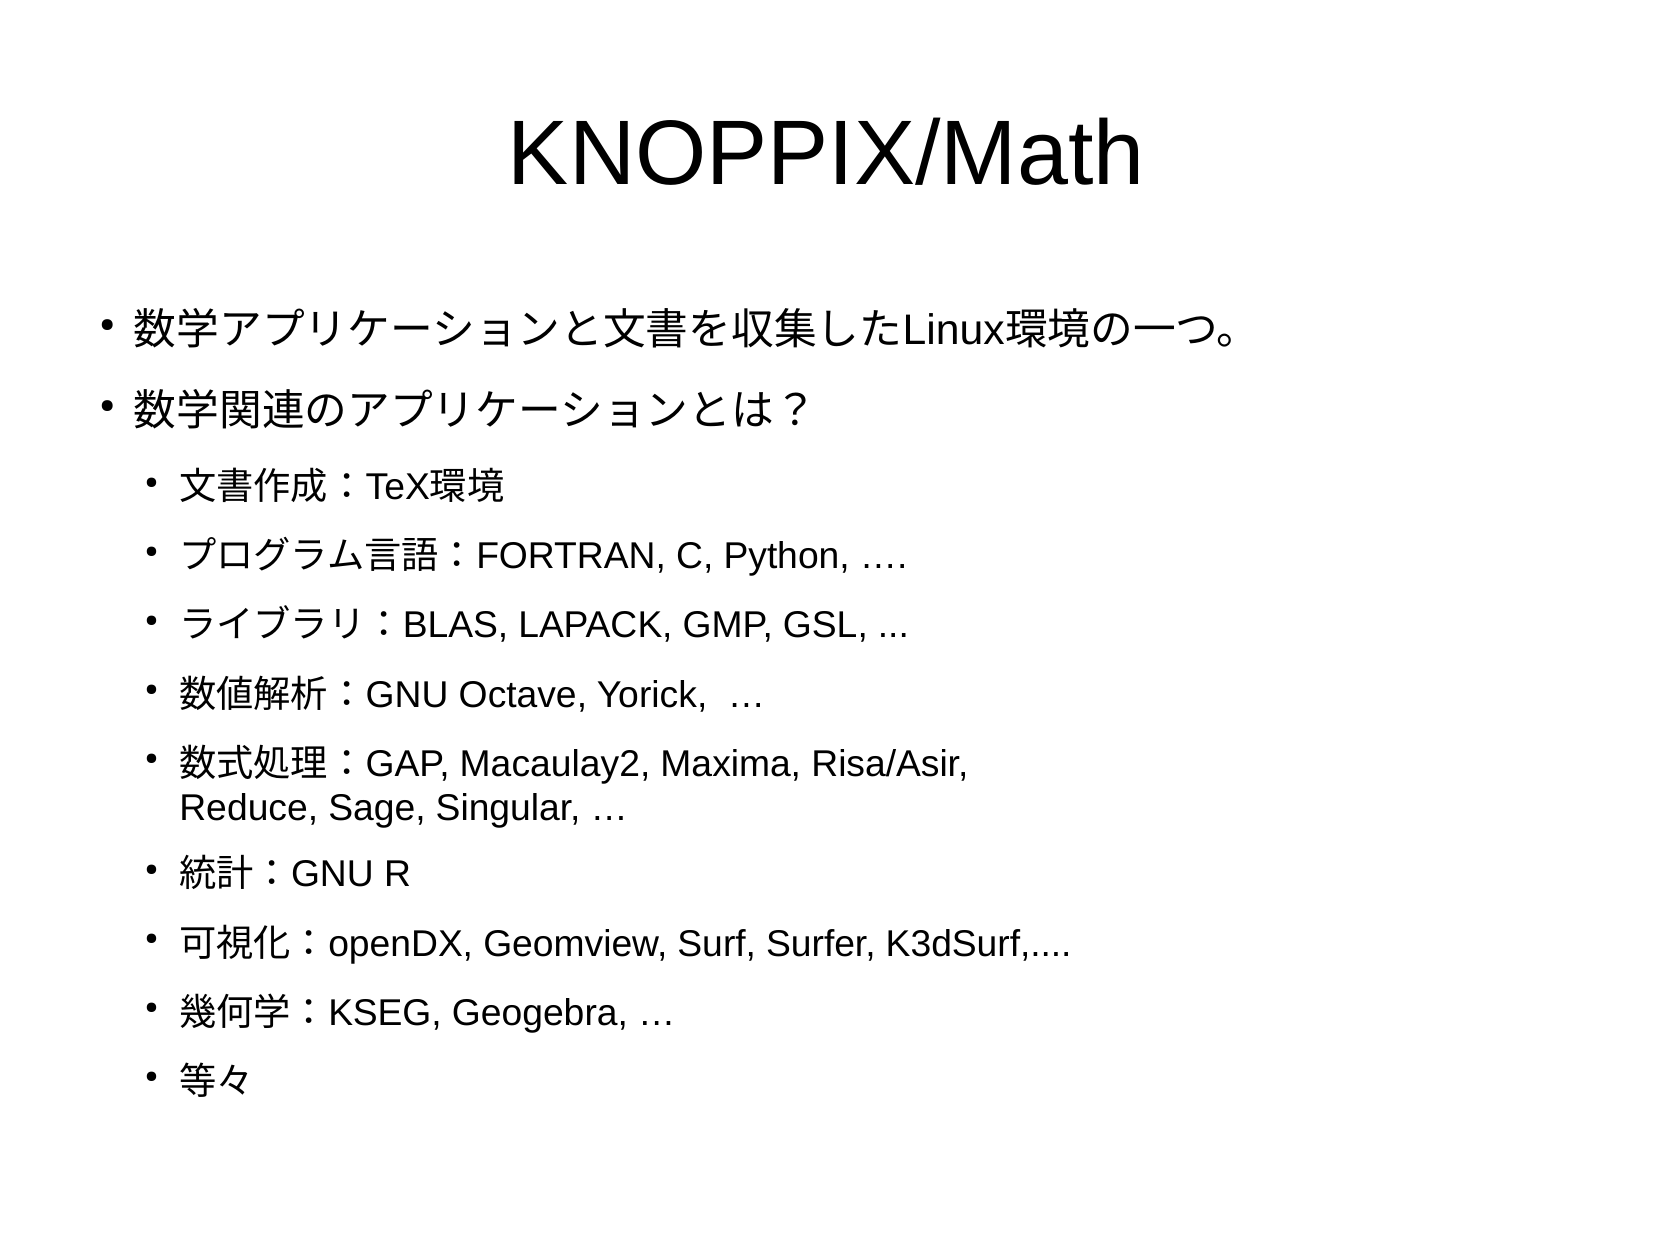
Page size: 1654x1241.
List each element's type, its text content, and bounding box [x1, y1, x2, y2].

list 数学アプリケーションと文書を収集したLinux環境の一つ。 数学関連のアプリケーションとは？ 文書作成：TeX環境 プログラム言語：FORTRAN, C, Python, …. ライブラリ：BLAS, LAPACK, GMP, GSL, ... 数値解析：GNU Octave, Yorick, … 数式処理：GAP, Macaulay2, Maxima, Risa/Asir, Reduce, Sage, Singular, … 統計：GNU R 可視化：openDX, Geomview, Surf, Surfer, K3dSurf,.... 幾何学：KSEG, Geogebra, … 等々 [88, 295, 1577, 1114]
title KNOPPIX/Math [82, 49, 1571, 257]
